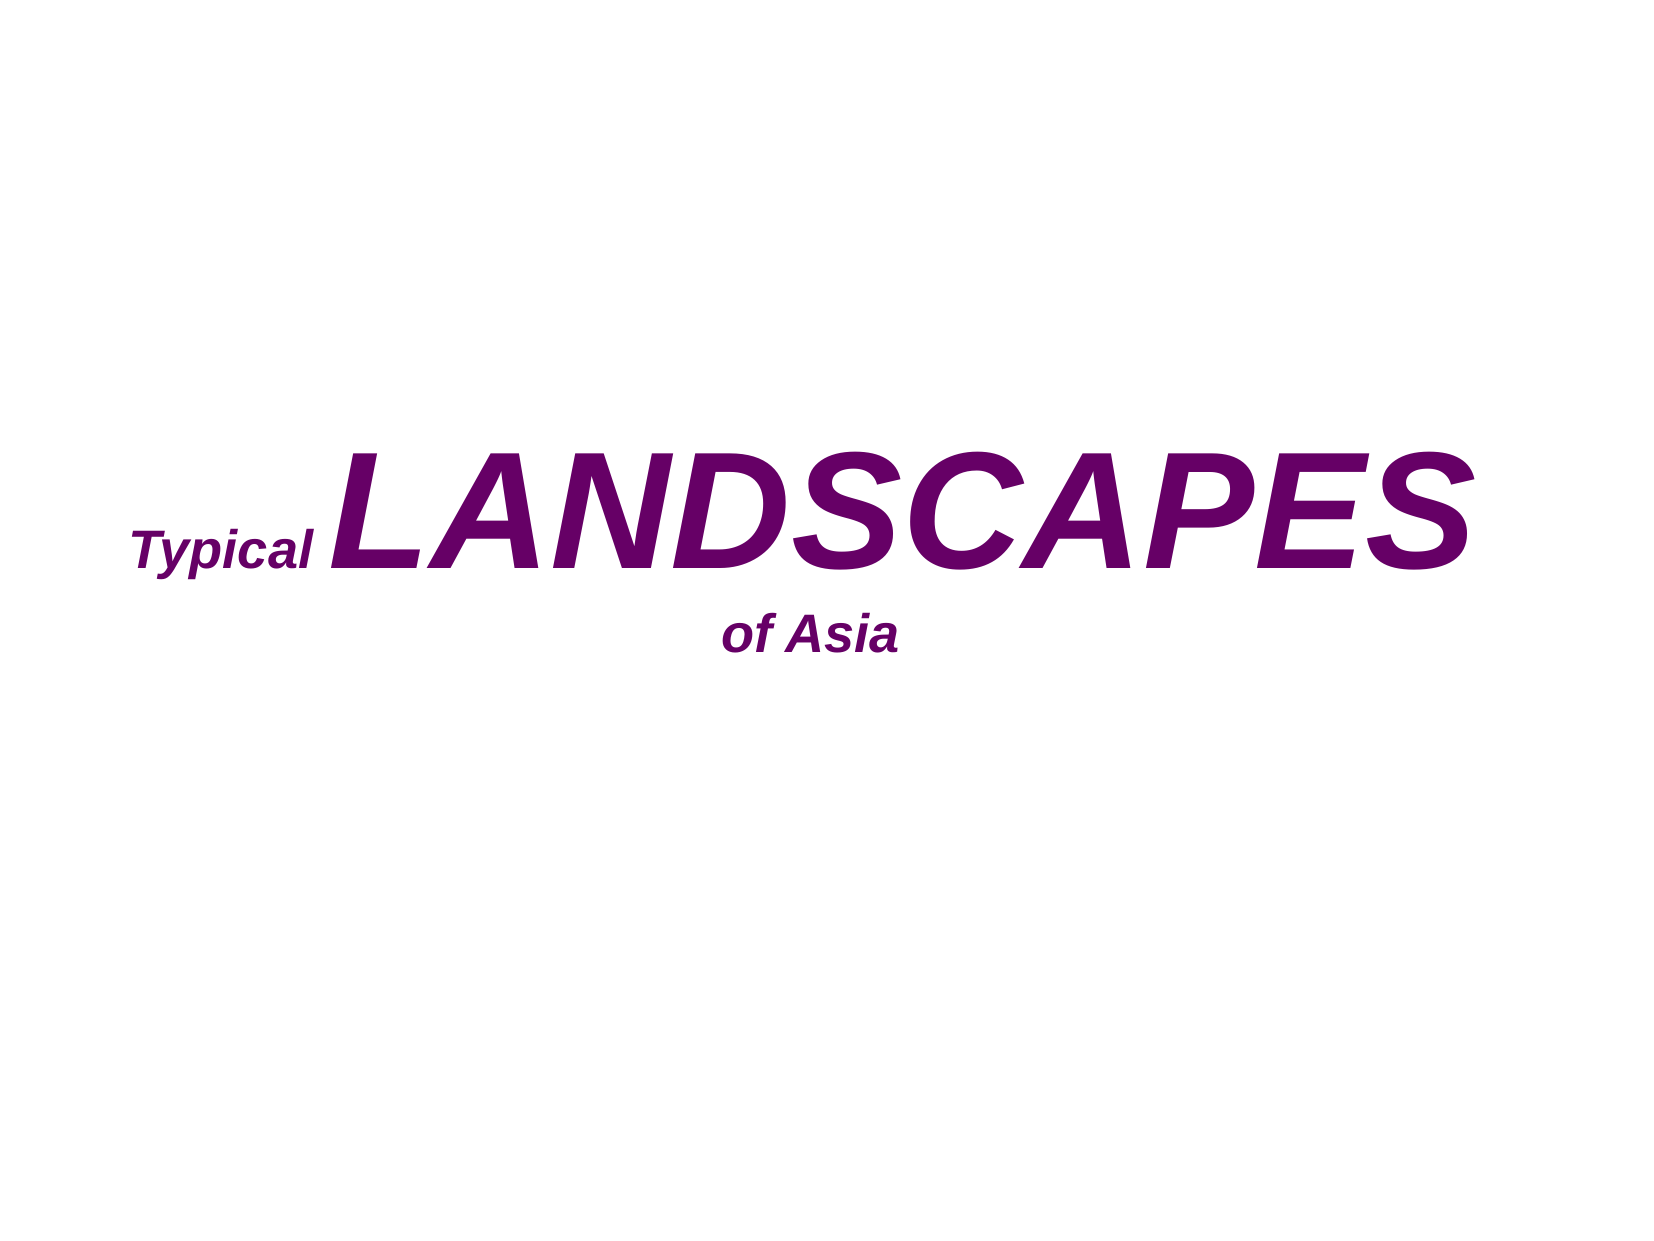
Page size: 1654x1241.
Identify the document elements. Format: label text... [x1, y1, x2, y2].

title Typical LANDSCAPES of Asia [59, 416, 1548, 665]
